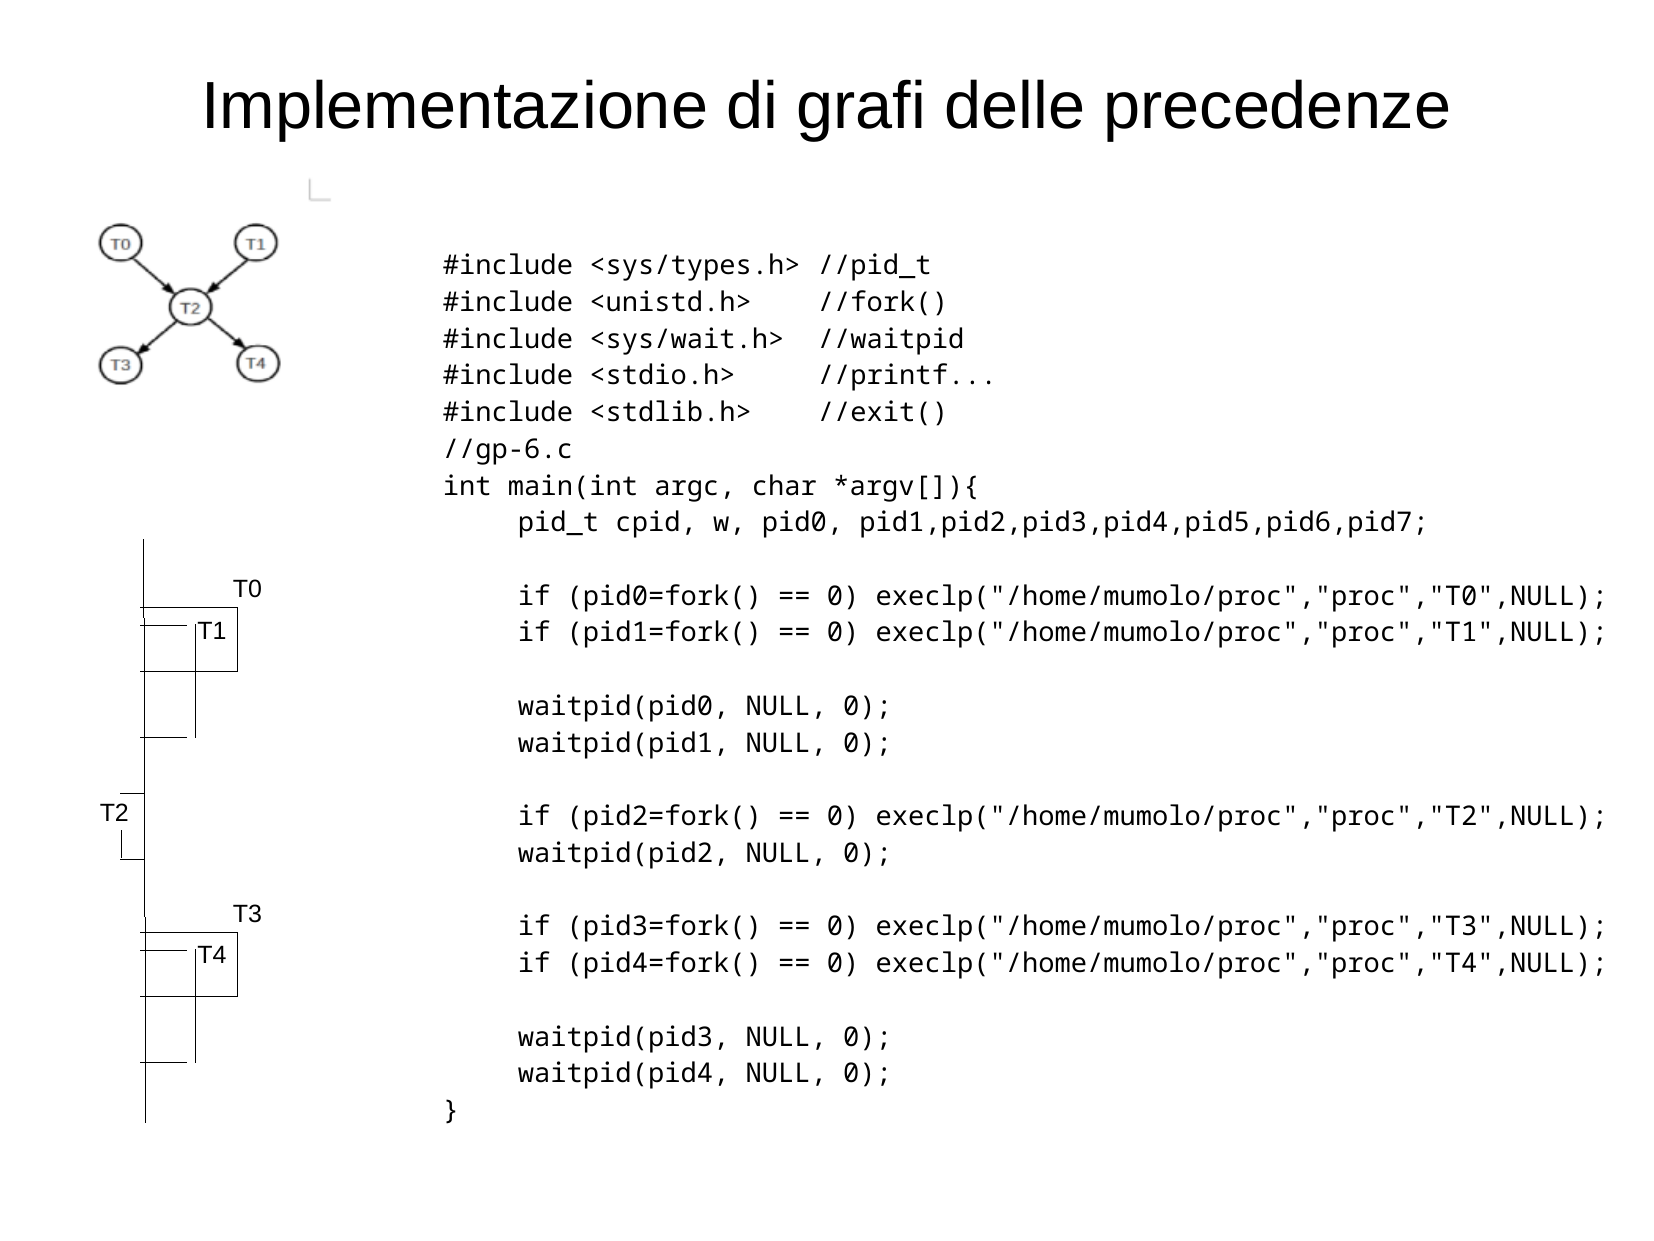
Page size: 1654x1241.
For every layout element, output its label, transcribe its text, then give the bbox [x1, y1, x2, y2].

text_box T0 [218, 567, 278, 619]
text_box T4 [182, 933, 237, 986]
text_box T3 [218, 892, 278, 944]
text_box T4 [238, 933, 242, 986]
text_box T1 [182, 609, 237, 661]
title Implementazione di grafi delle precedenze [82, 2, 1571, 210]
picture [67, 175, 350, 427]
text_box #include <sys/types.h> //pid_t #include <unistd.h> //fork() #include <sys/wait.h> //waitpid #include <stdio.h> //printf... #include <stdlib.h> //exit() //gp-6.c int main(int argc, char *argv[]){ pid_t cpid, w, pid0, pid1,pid2,pid3,pid4,pid5,pid6,pid7; if (pid0=fork() == 0) execlp("/home/mumolo/proc","proc","T0",NULL); if (pid1=fork() == 0) execlp("/home/mumolo/proc","proc","T1",NULL); waitpid(pid0, NULL, 0); waitpid(pid1, NULL, 0); if (pid2=fork() == 0) execlp("/home/mumolo/proc","proc","T2",NULL); waitpid(pid2, NULL, 0); if (pid3=fork() == 0) execlp("/home/mumolo/proc","proc","T3",NULL); if (pid4=fork() == 0) execlp("/home/mumolo/proc","proc","T4",NULL); waitpid(pid3, NULL, 0); waitpid(pid4, NULL, 0); } [428, 238, 1654, 1011]
text_box T1 [238, 609, 242, 661]
text_box T2 [84, 791, 144, 843]
